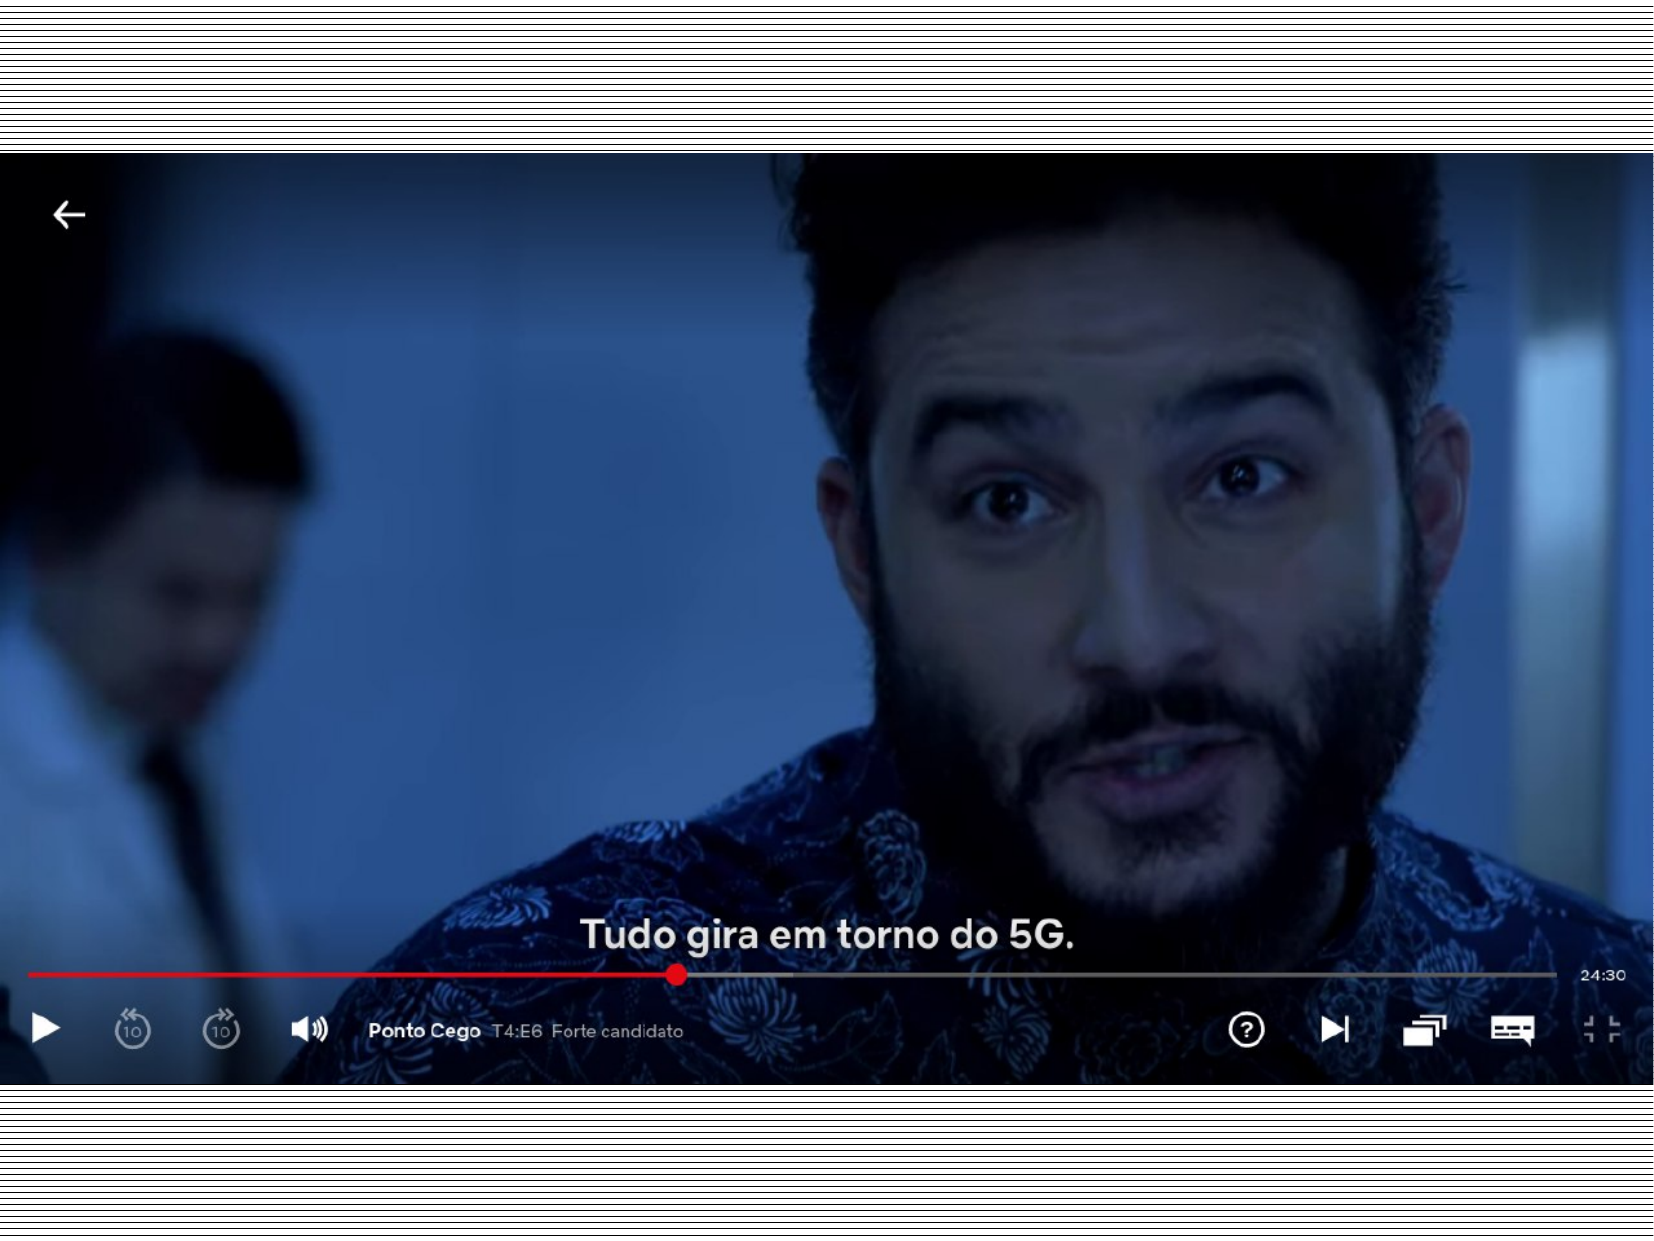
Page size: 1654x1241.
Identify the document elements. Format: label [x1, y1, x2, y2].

picture [0, 153, 1654, 1084]
